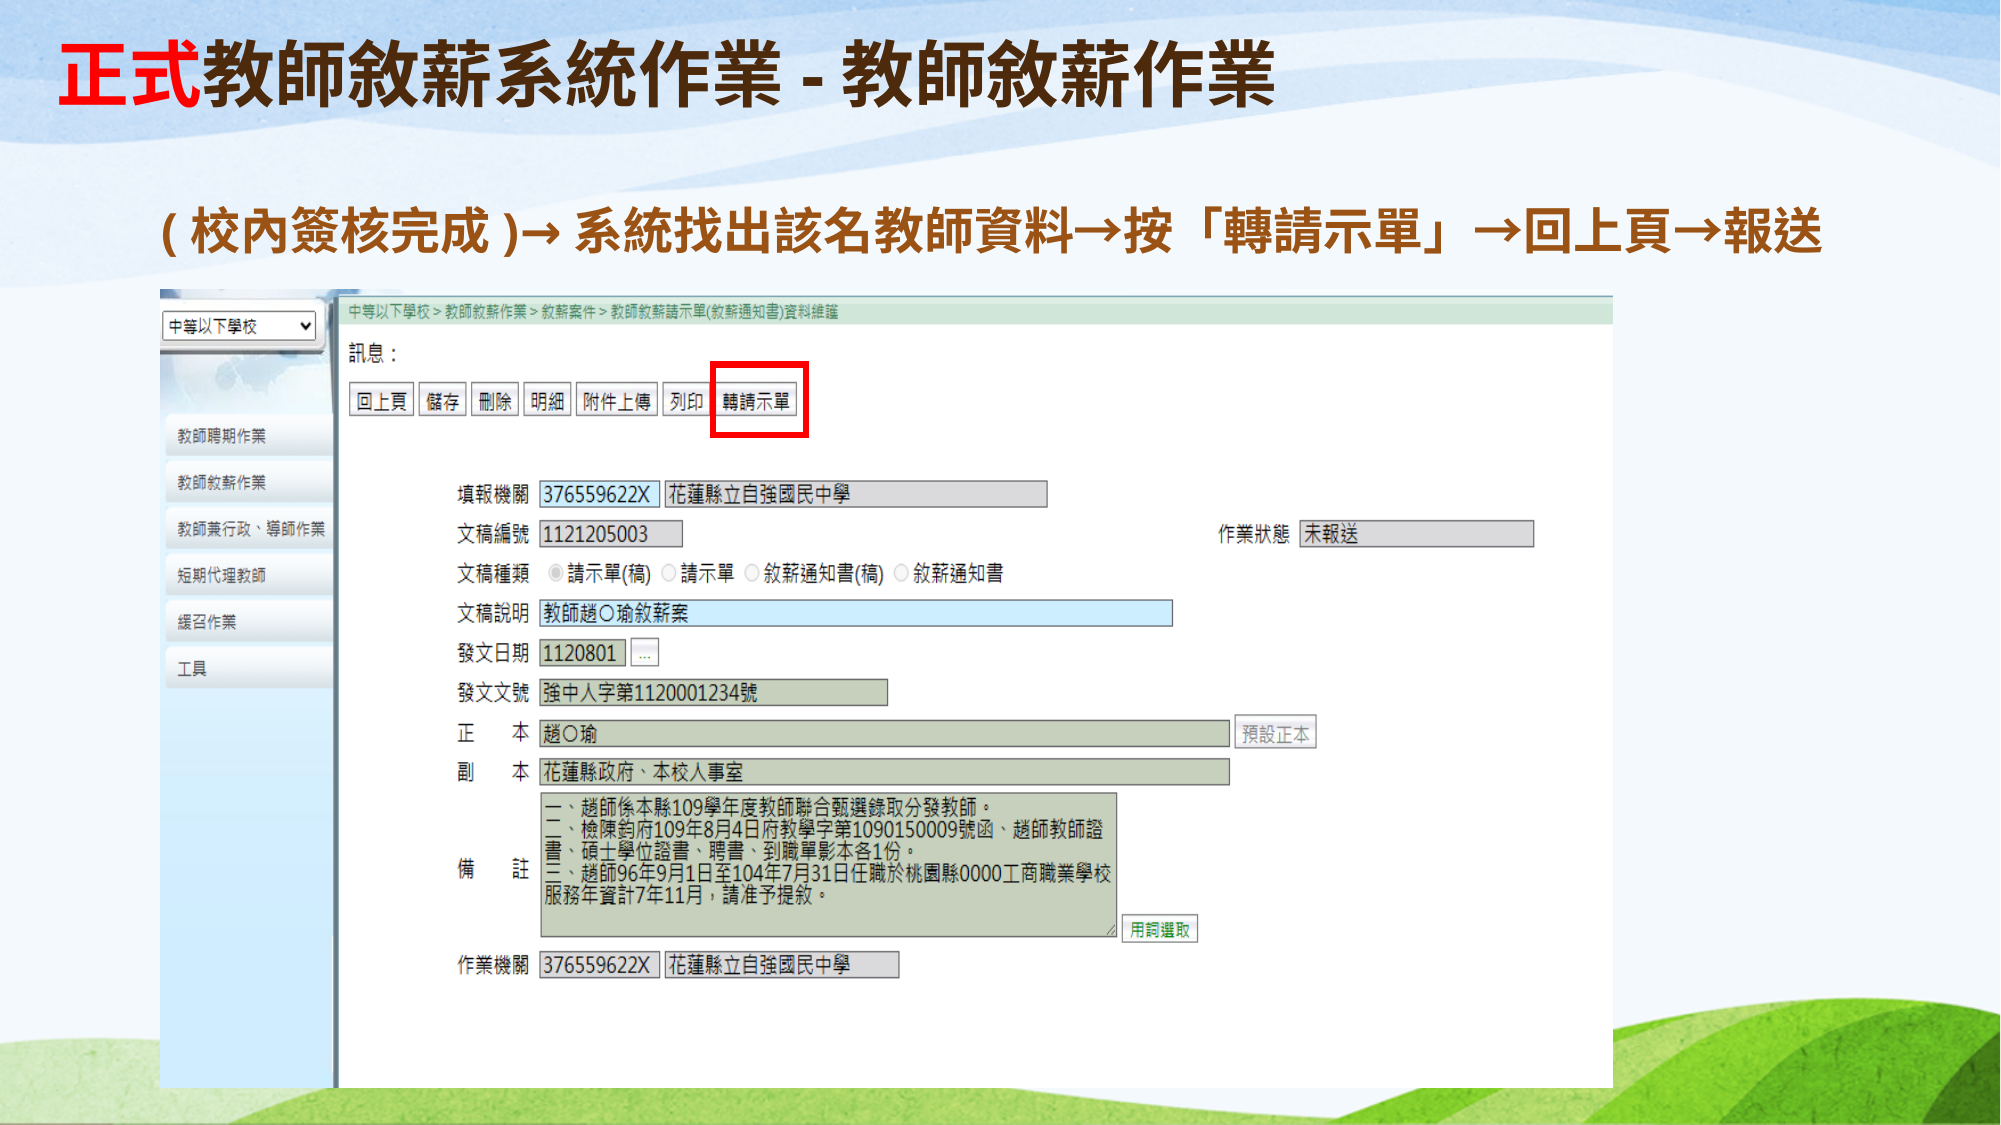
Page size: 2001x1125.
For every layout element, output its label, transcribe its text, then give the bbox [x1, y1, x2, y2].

picture [0, 0, 2001, 1125]
text_box (校內簽核完成)→系統找出該名教師資料→按「轉請示單」→回上頁→報送 [146, 169, 1850, 267]
title 正式教師敘薪系統作業-教師敘薪作業 [41, 31, 1385, 125]
